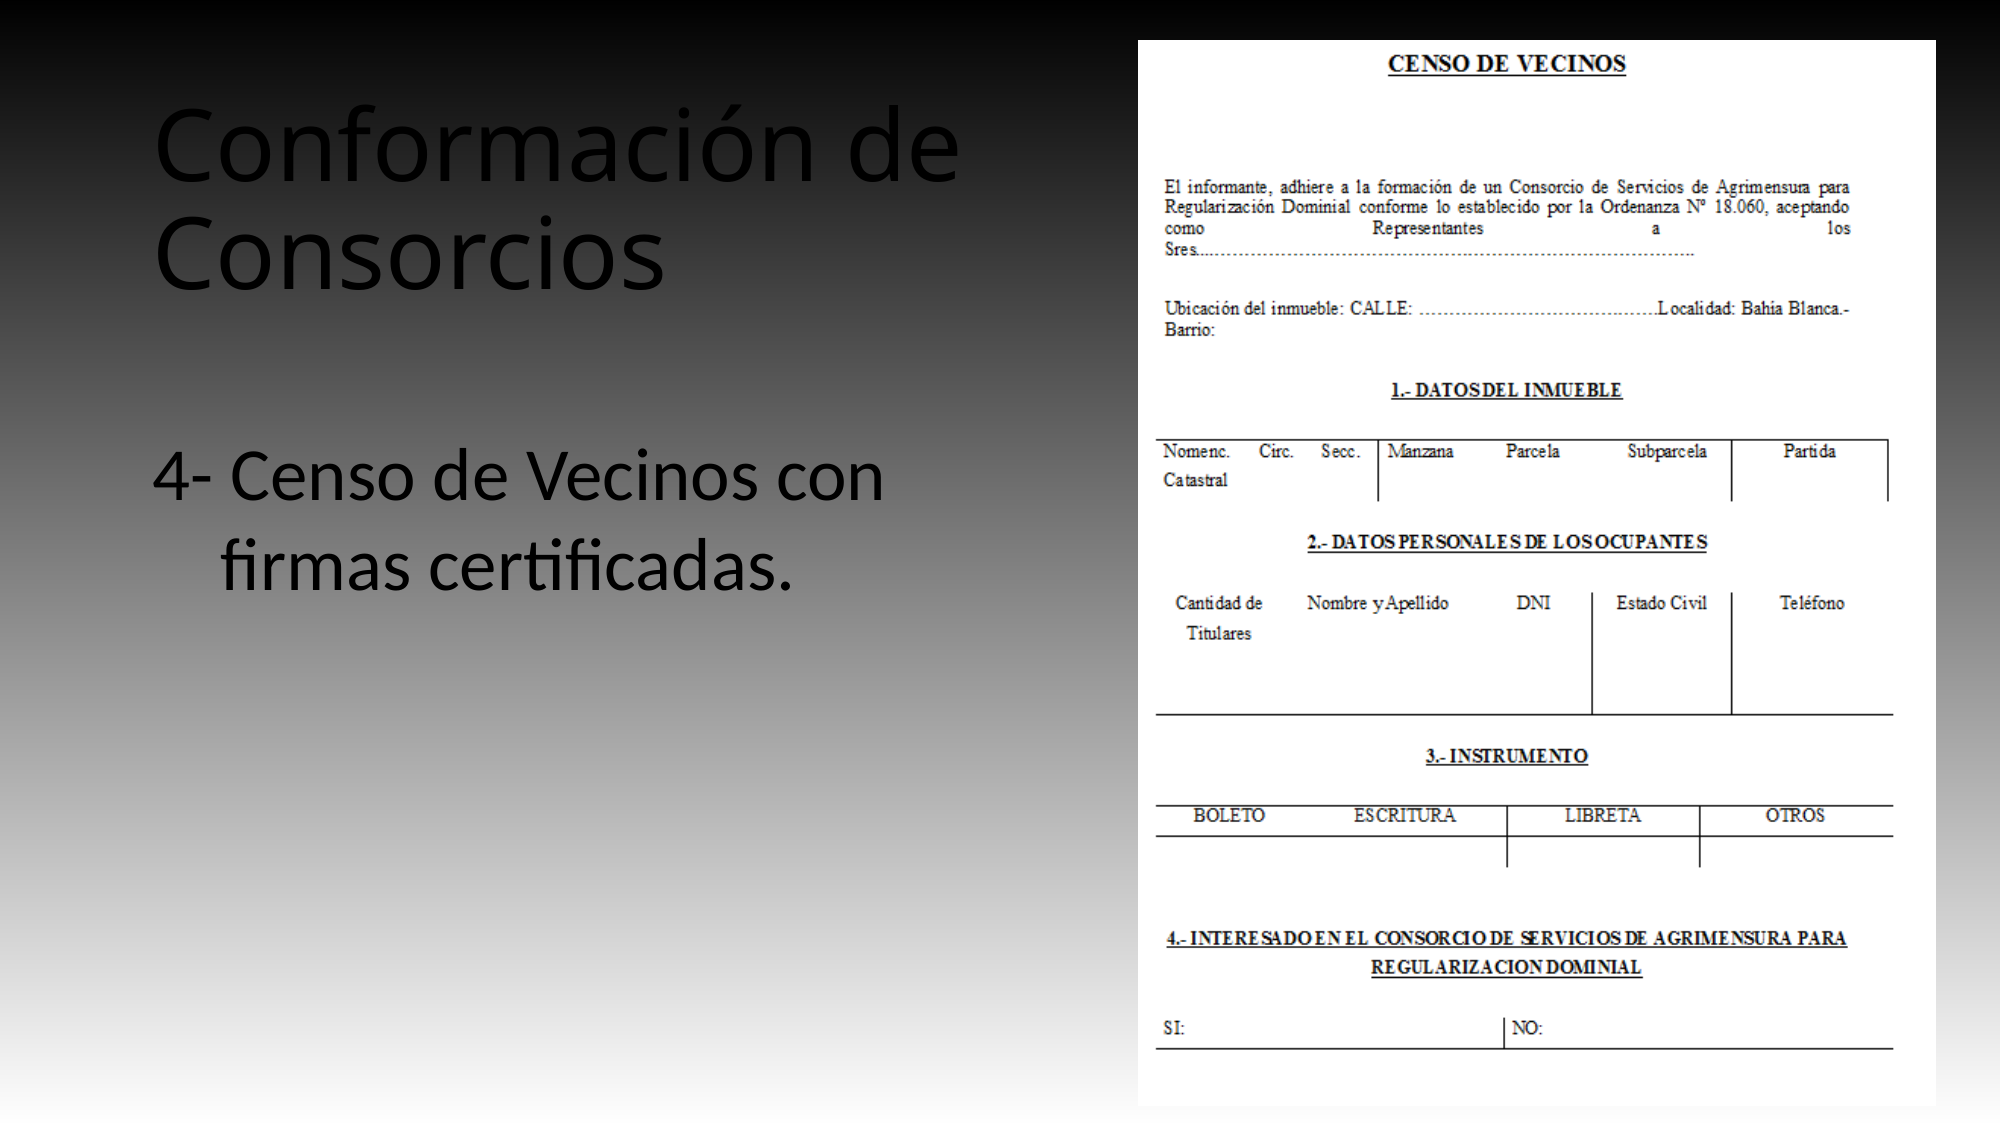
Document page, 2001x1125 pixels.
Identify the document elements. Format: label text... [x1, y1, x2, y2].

picture [1138, 40, 1936, 1106]
title Conformación de Consorcios [137, 94, 1138, 312]
list 4- Censo de Vecinos con firmas certificadas. [137, 418, 1138, 852]
